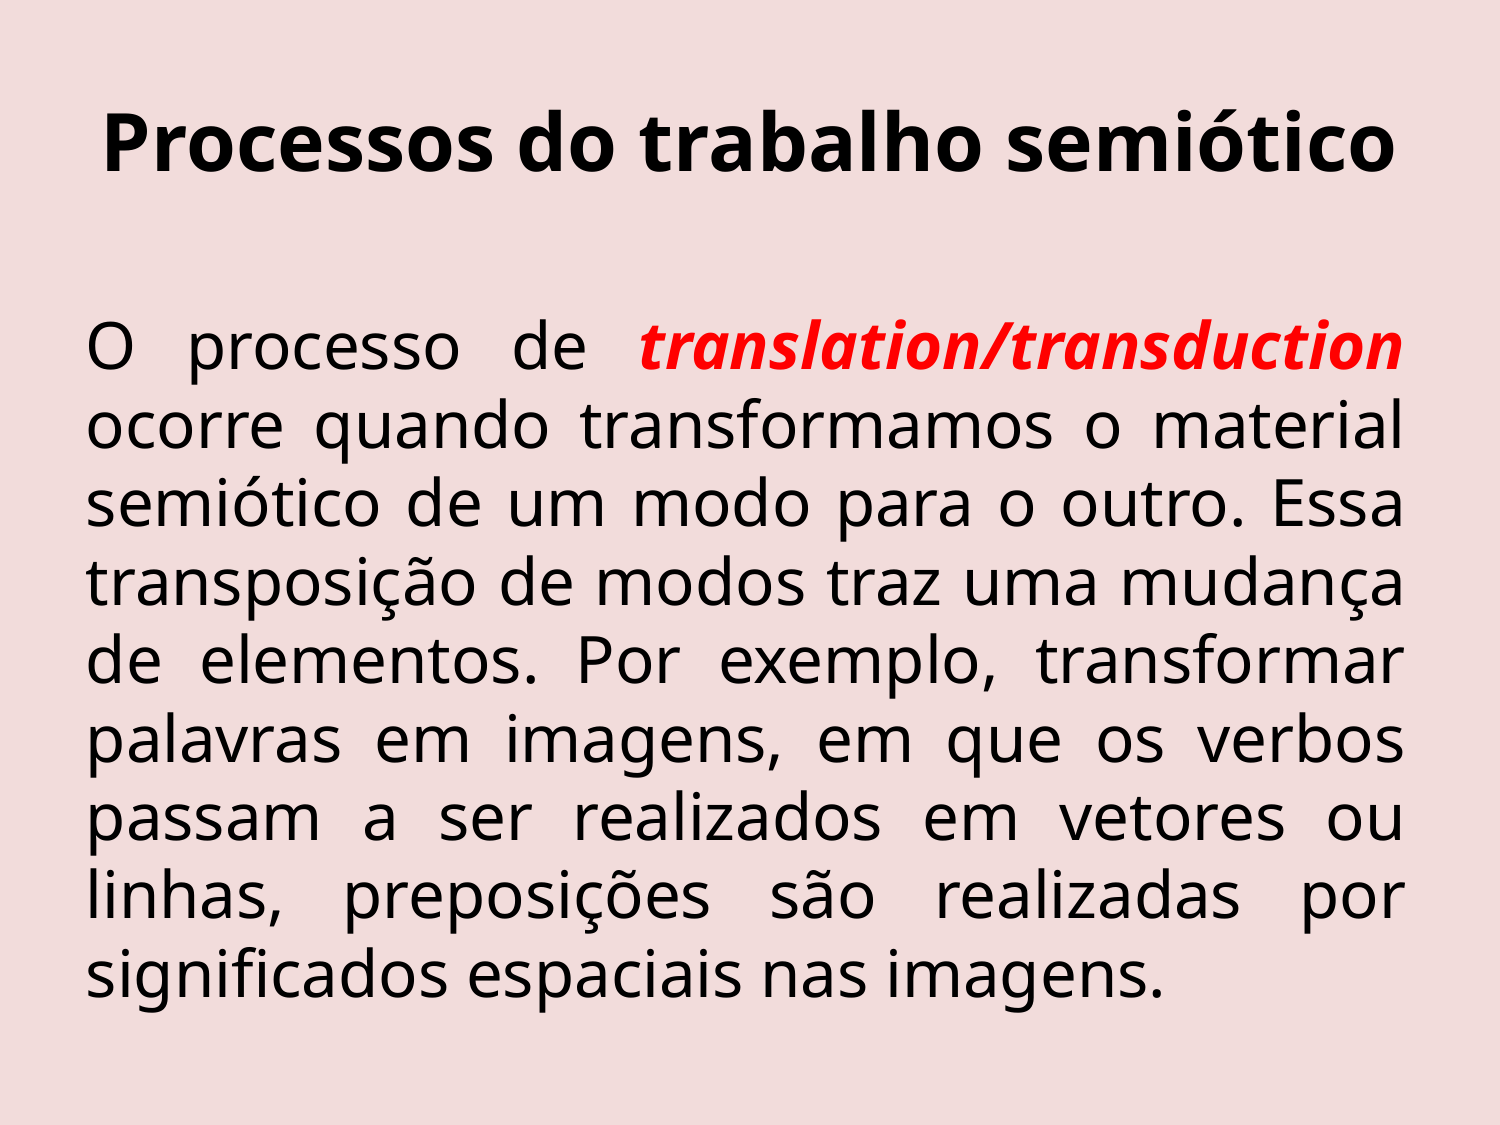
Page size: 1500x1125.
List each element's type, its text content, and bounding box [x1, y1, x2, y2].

title Processos do trabalho semiótico [75, 45, 1425, 233]
list O processo de translation/transduction ocorre quando transformamos o material semiótico de um modo para o outro. Essa transposição de modos traz uma mudança de elementos. Por exemplo, transformar palavras em imagens, em que os verbos passam a ser realizados em vetores ou linhas, preposições são realizadas por significados espaciais nas imagens. [70, 296, 1421, 1040]
